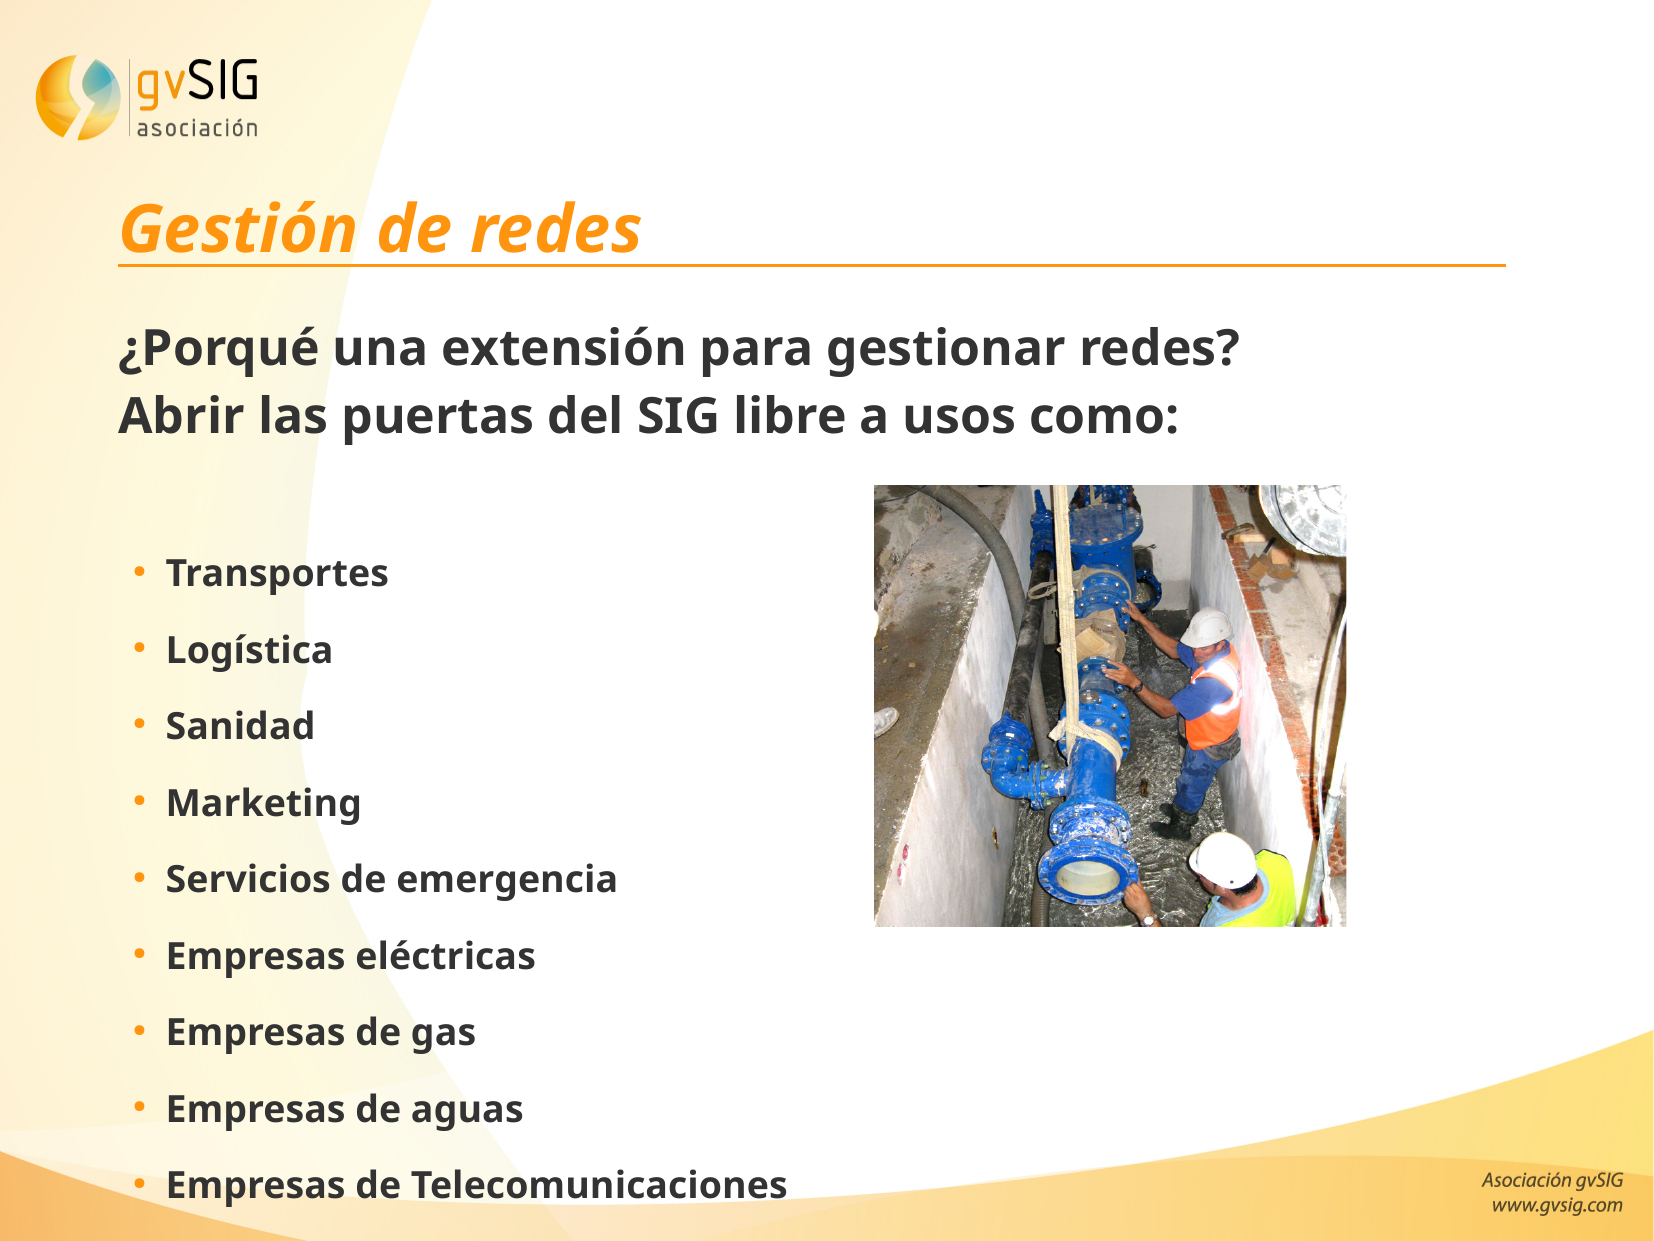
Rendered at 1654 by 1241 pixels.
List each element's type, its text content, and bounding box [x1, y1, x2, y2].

picture [0, 0, 1654, 1241]
text_box Transportes Logística Sanidad Marketing Servicios de emergencia Empresas eléctricas Empresas de gas Empresas de aguas Empresas de Telecomunicaciones [118, 513, 1123, 1095]
title ¿Porqué una extensión para gestionar redes? Abrir las puertas del SIG libre a usos como: [118, 321, 1506, 438]
title Gestión de redes [118, 177, 1607, 276]
